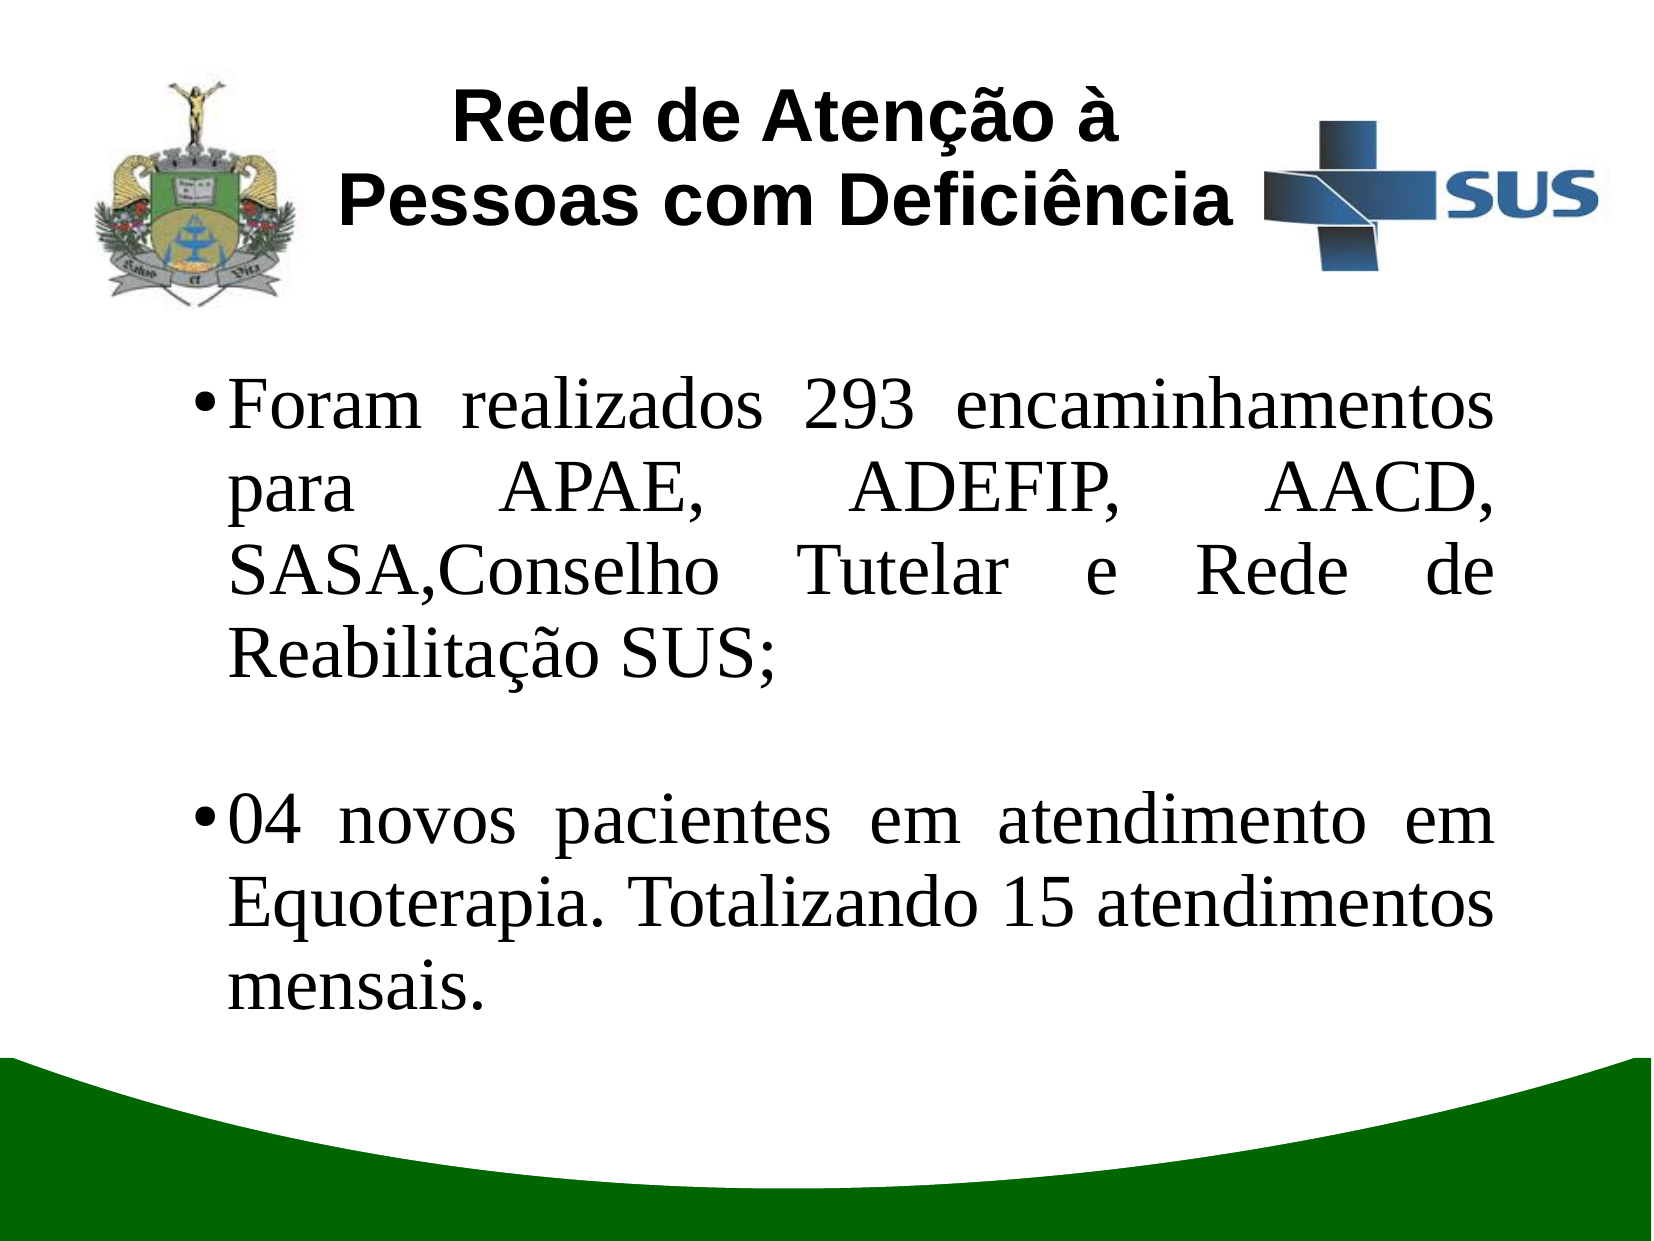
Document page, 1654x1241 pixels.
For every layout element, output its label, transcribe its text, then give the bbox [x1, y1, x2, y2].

text_box Rede de Atenção à Pessoas com Deficiência [307, 66, 1264, 308]
text_box Foram realizados 293 encaminhamentos para APAE, ADEFIP, AACD, SASA,Conselho Tutelar e Rede de Reabilitação SUS; 04 novos pacientes em atendimento em Equoterapia. Totalizando 15 atendimentos mensais. [177, 354, 1512, 1033]
text_box [0, 1052, 1652, 1241]
picture [81, 70, 308, 328]
picture [1264, 120, 1610, 272]
